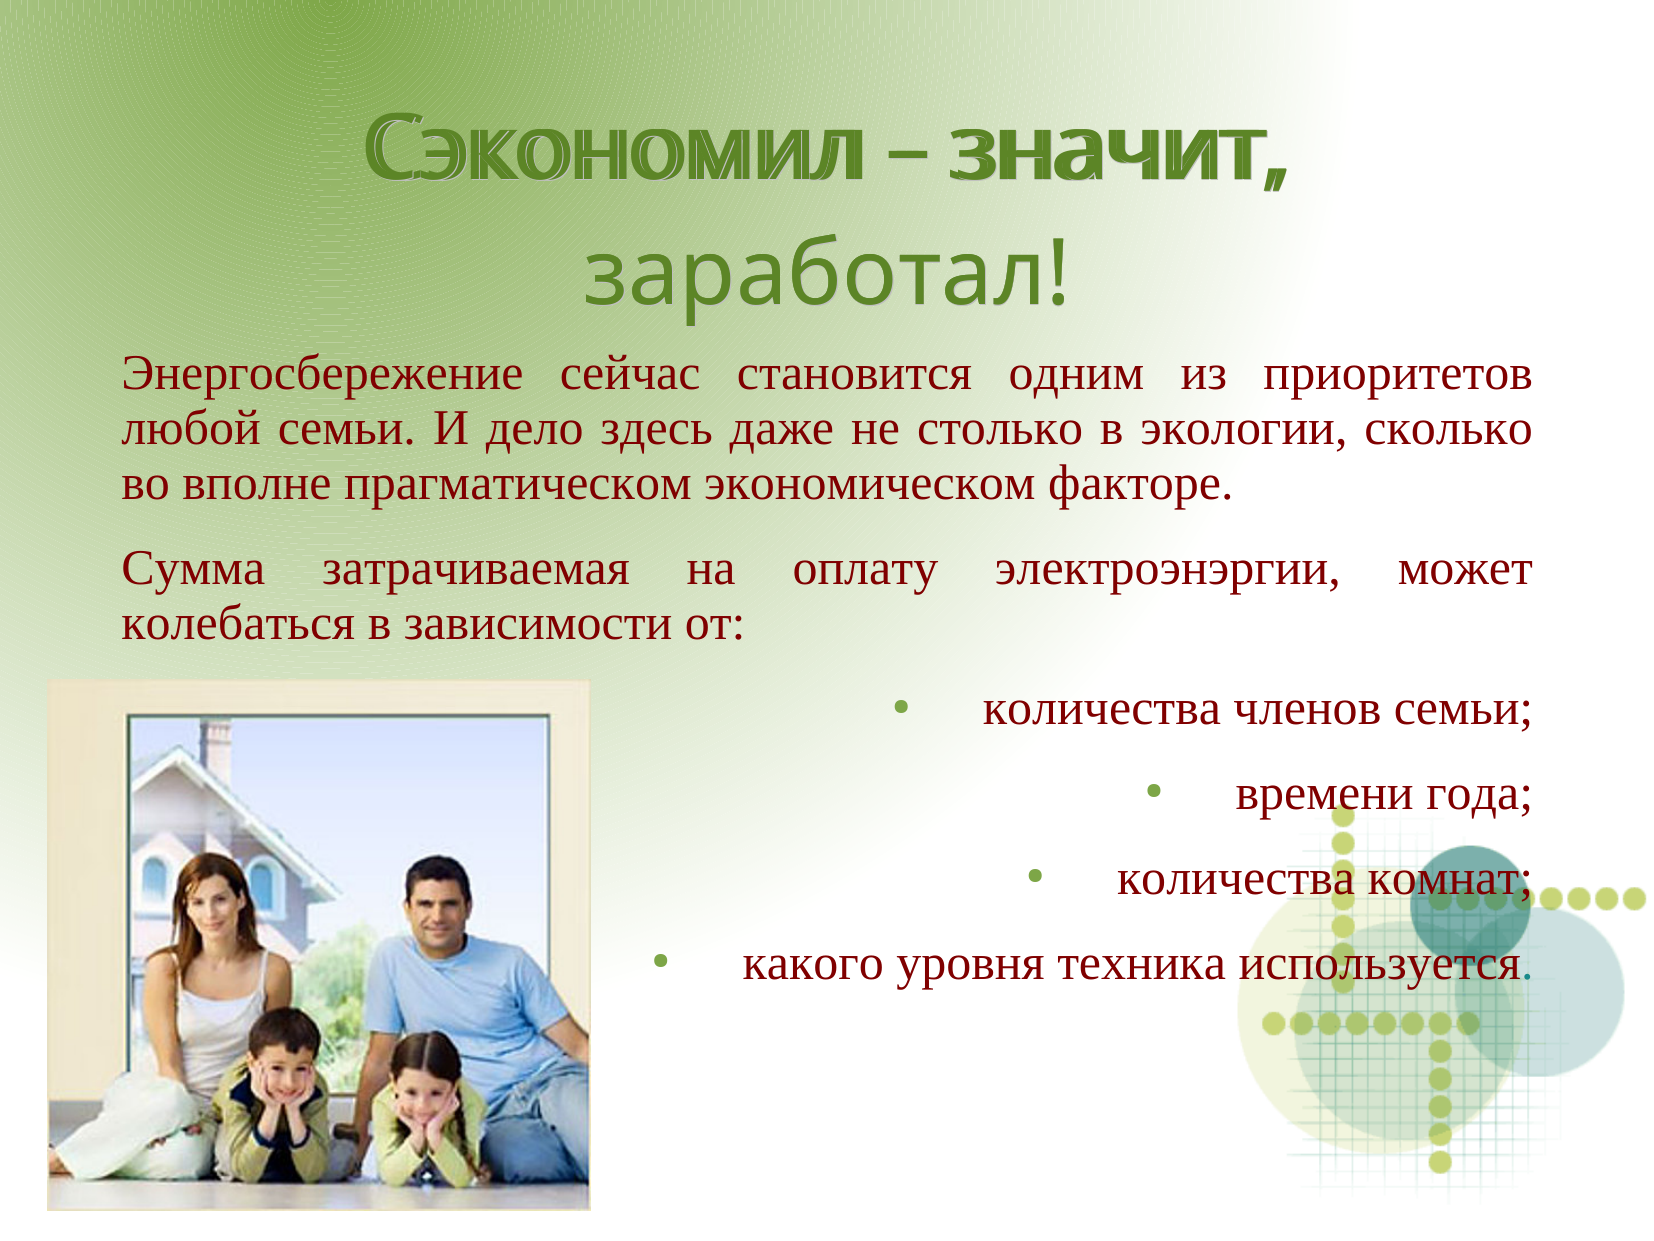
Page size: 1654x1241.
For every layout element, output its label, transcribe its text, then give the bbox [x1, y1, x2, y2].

list Энергосбережение сейчас становится одним из приоритетов любой семьи. И дело здесь даже не столько в экологии, сколько во вполне прагматическом экономическом факторе. Сумма затрачиваемая на оплату электроэнэргии, может колебаться в зависимости от: количества членов семьи; времени года; количества комнат; какого уровня техника используется. [121, 344, 1534, 1127]
title Сэкономил – значит, заработал! [121, 102, 1534, 311]
picture [47, 679, 591, 1211]
picture [1224, 792, 1654, 1211]
